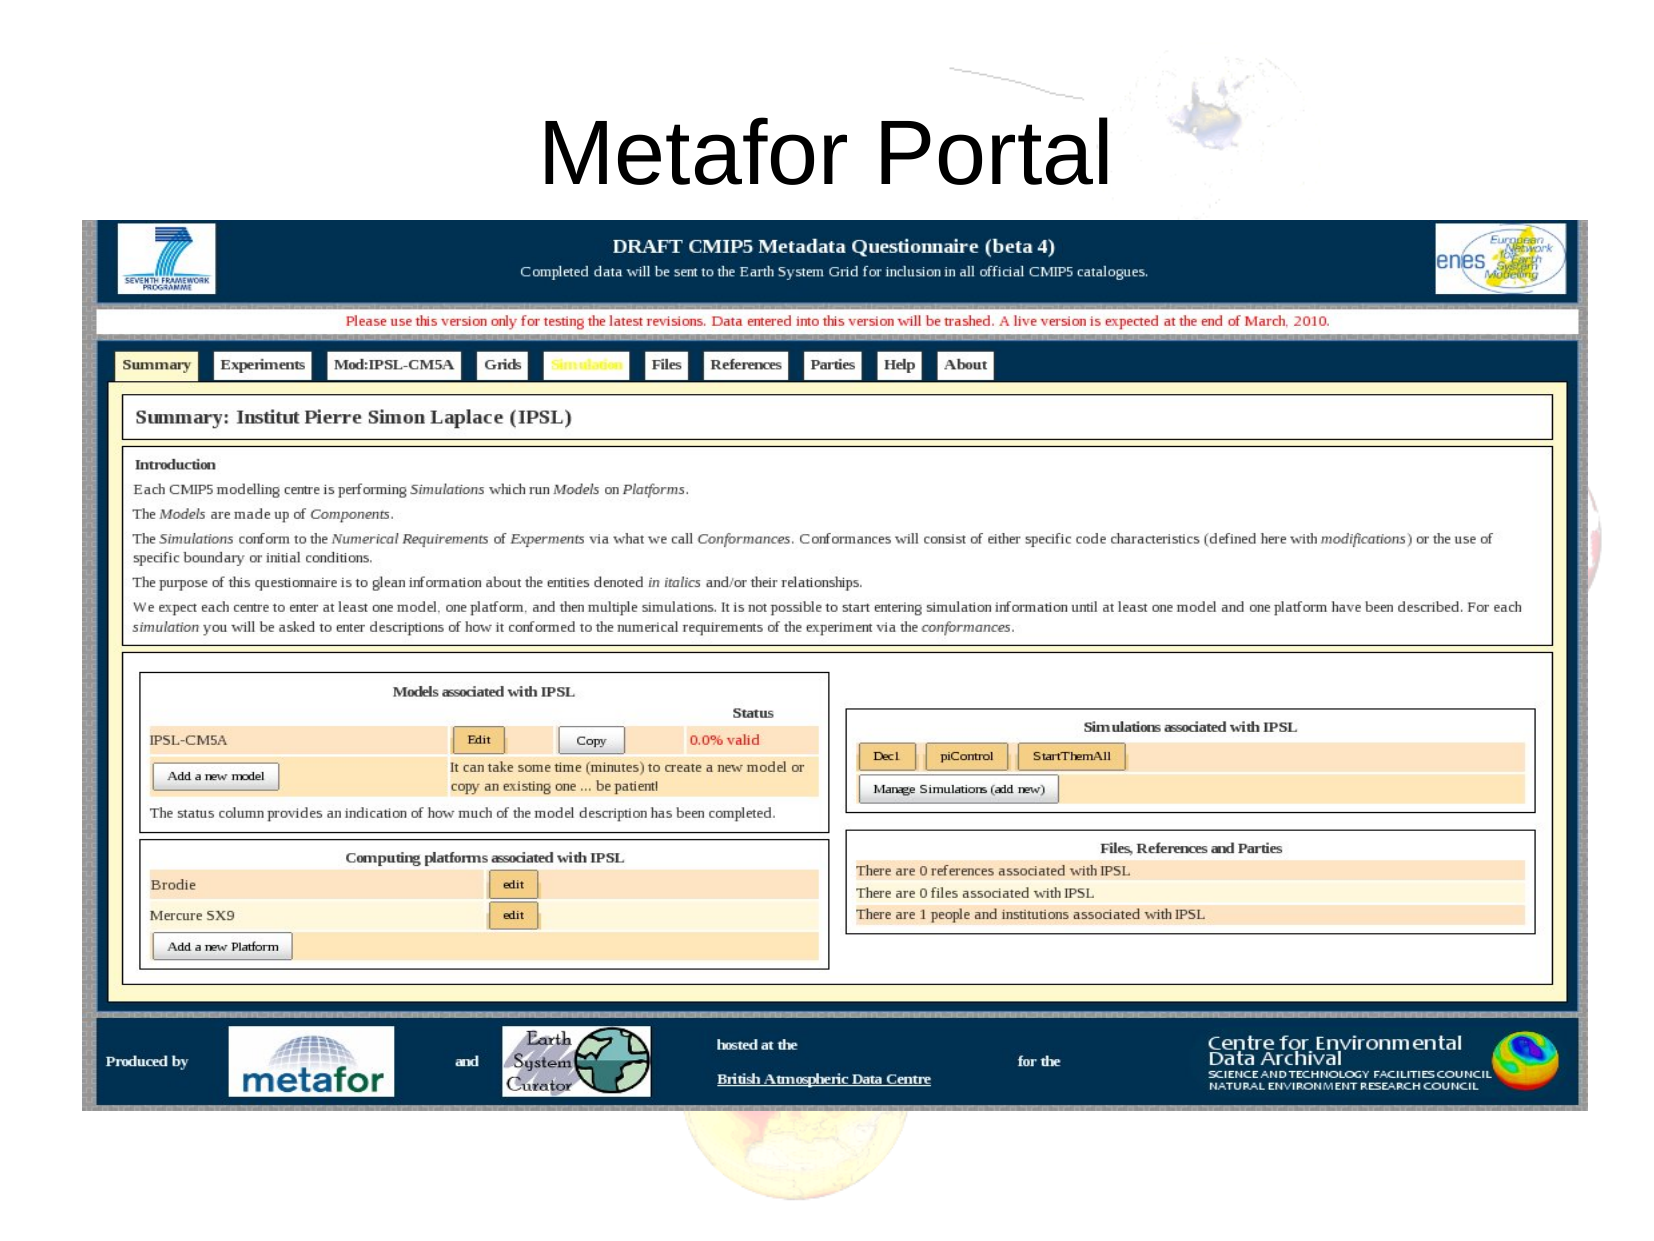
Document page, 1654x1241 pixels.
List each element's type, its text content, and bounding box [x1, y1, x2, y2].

picture [0, 0, 1654, 1241]
title Metafor Portal [82, 49, 1571, 220]
